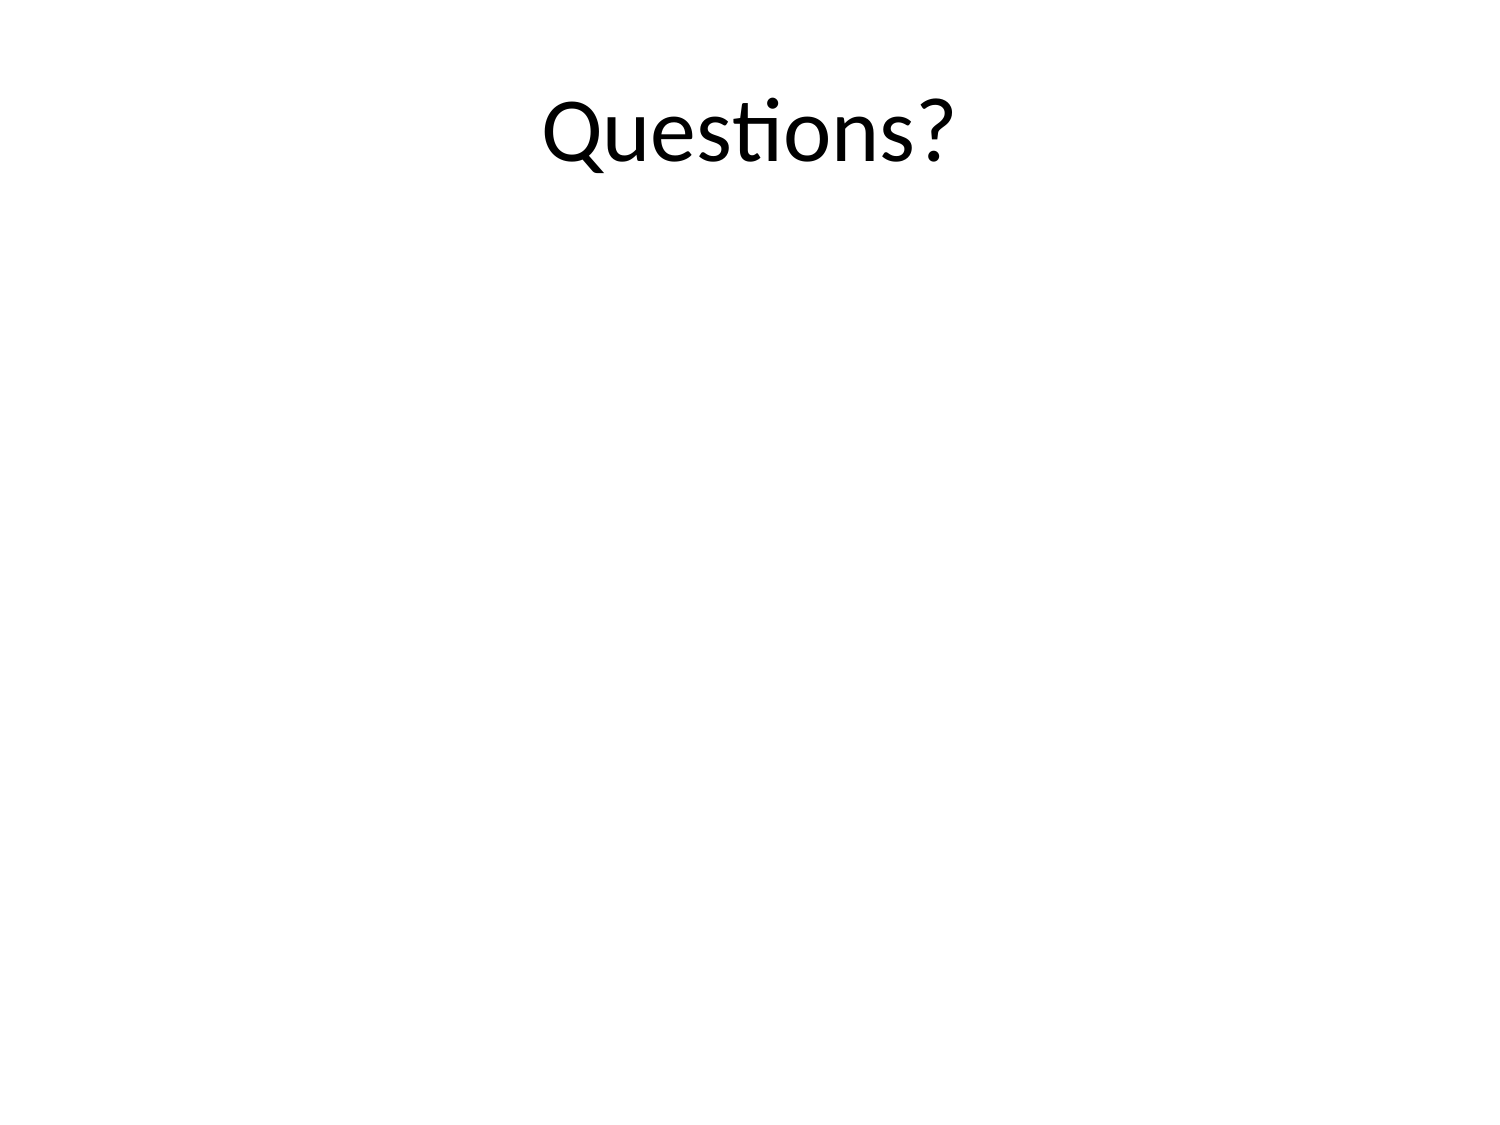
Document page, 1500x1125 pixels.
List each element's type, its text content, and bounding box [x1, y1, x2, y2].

title Questions? [75, 45, 1426, 233]
